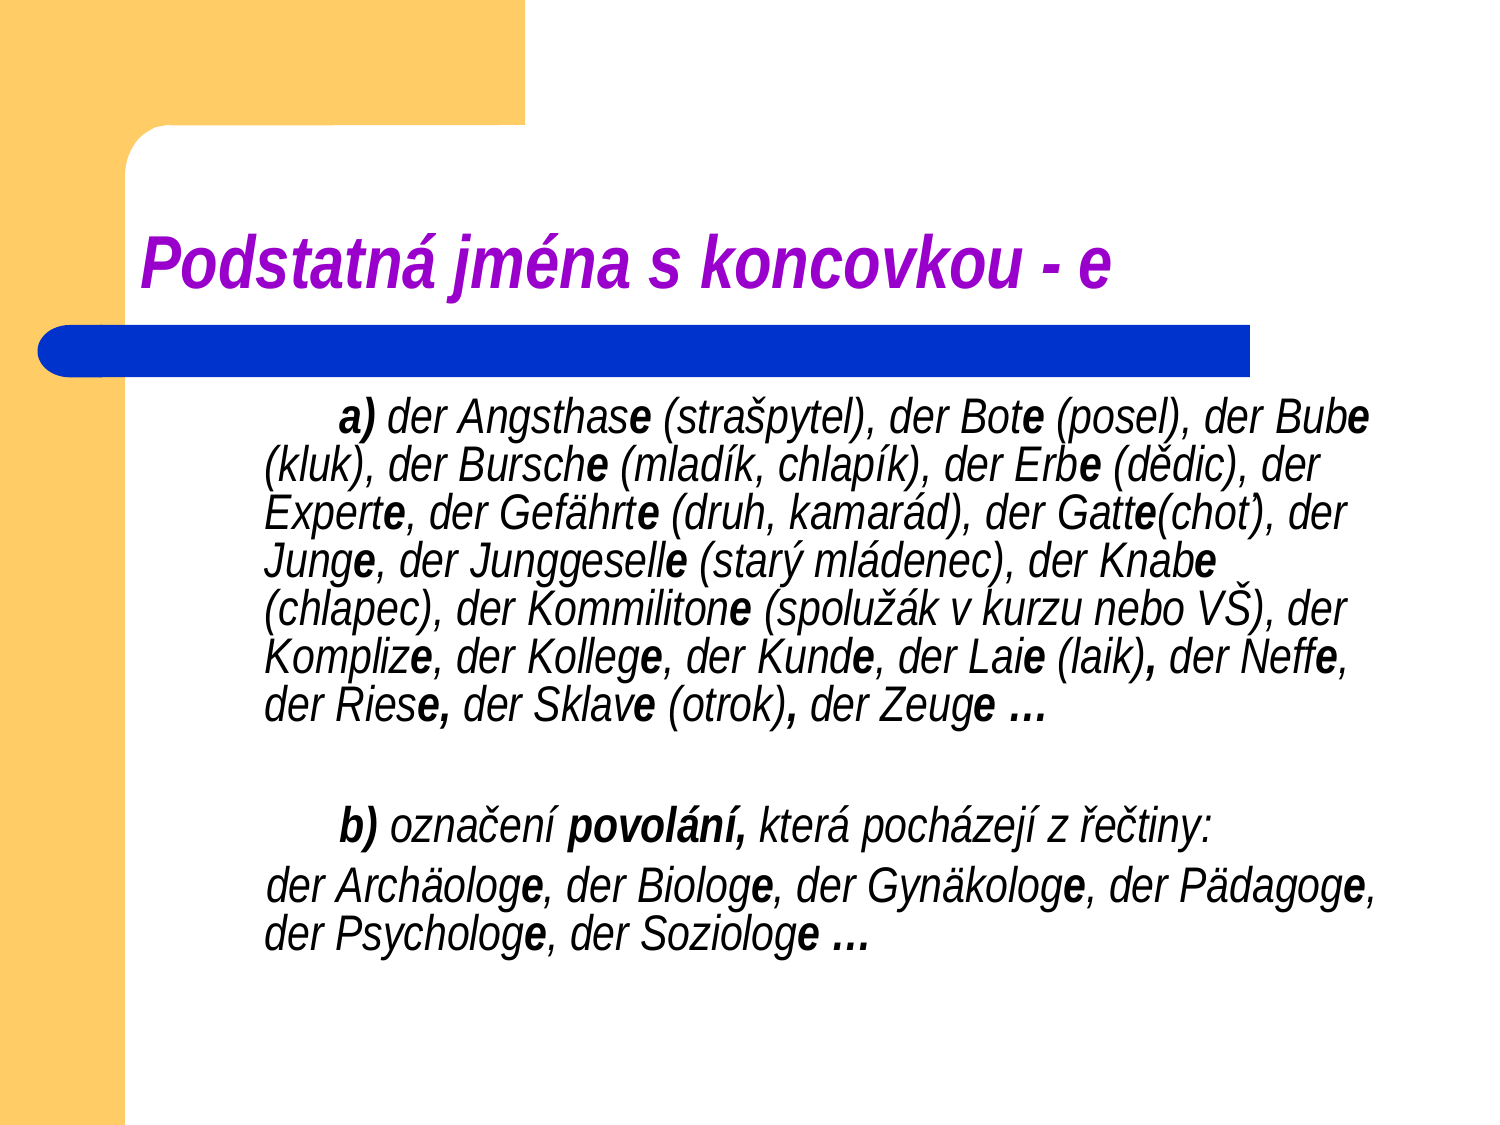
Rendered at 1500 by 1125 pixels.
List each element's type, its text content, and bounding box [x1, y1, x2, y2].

title Podstatná jména s koncovkou - e [125, 125, 1426, 313]
list a) der Angsthase (strašpytel), der Bote (posel), der Bube (kluk), der Bursche (mladík, chlapík), der Erbe (dědic), der Experte, der Gefährte (druh, kamarád), der Gatte(choť), der Junge, der Junggeselle (starý mládenec), der Knabe (chlapec), der Kommilitone (spolužák v kurzu nebo VŠ), der Komplize, der Kollege, der Kunde, der Laie (laik), der Neffe, der Riese, der Sklave (otrok), der Zeuge … b) označení povolání, která pocházejí z řečtiny: der Archäologe, der Biologe, der Gynäkologe, der Pädagoge, der Psychologe, der Soziologe … [137, 387, 1400, 999]
